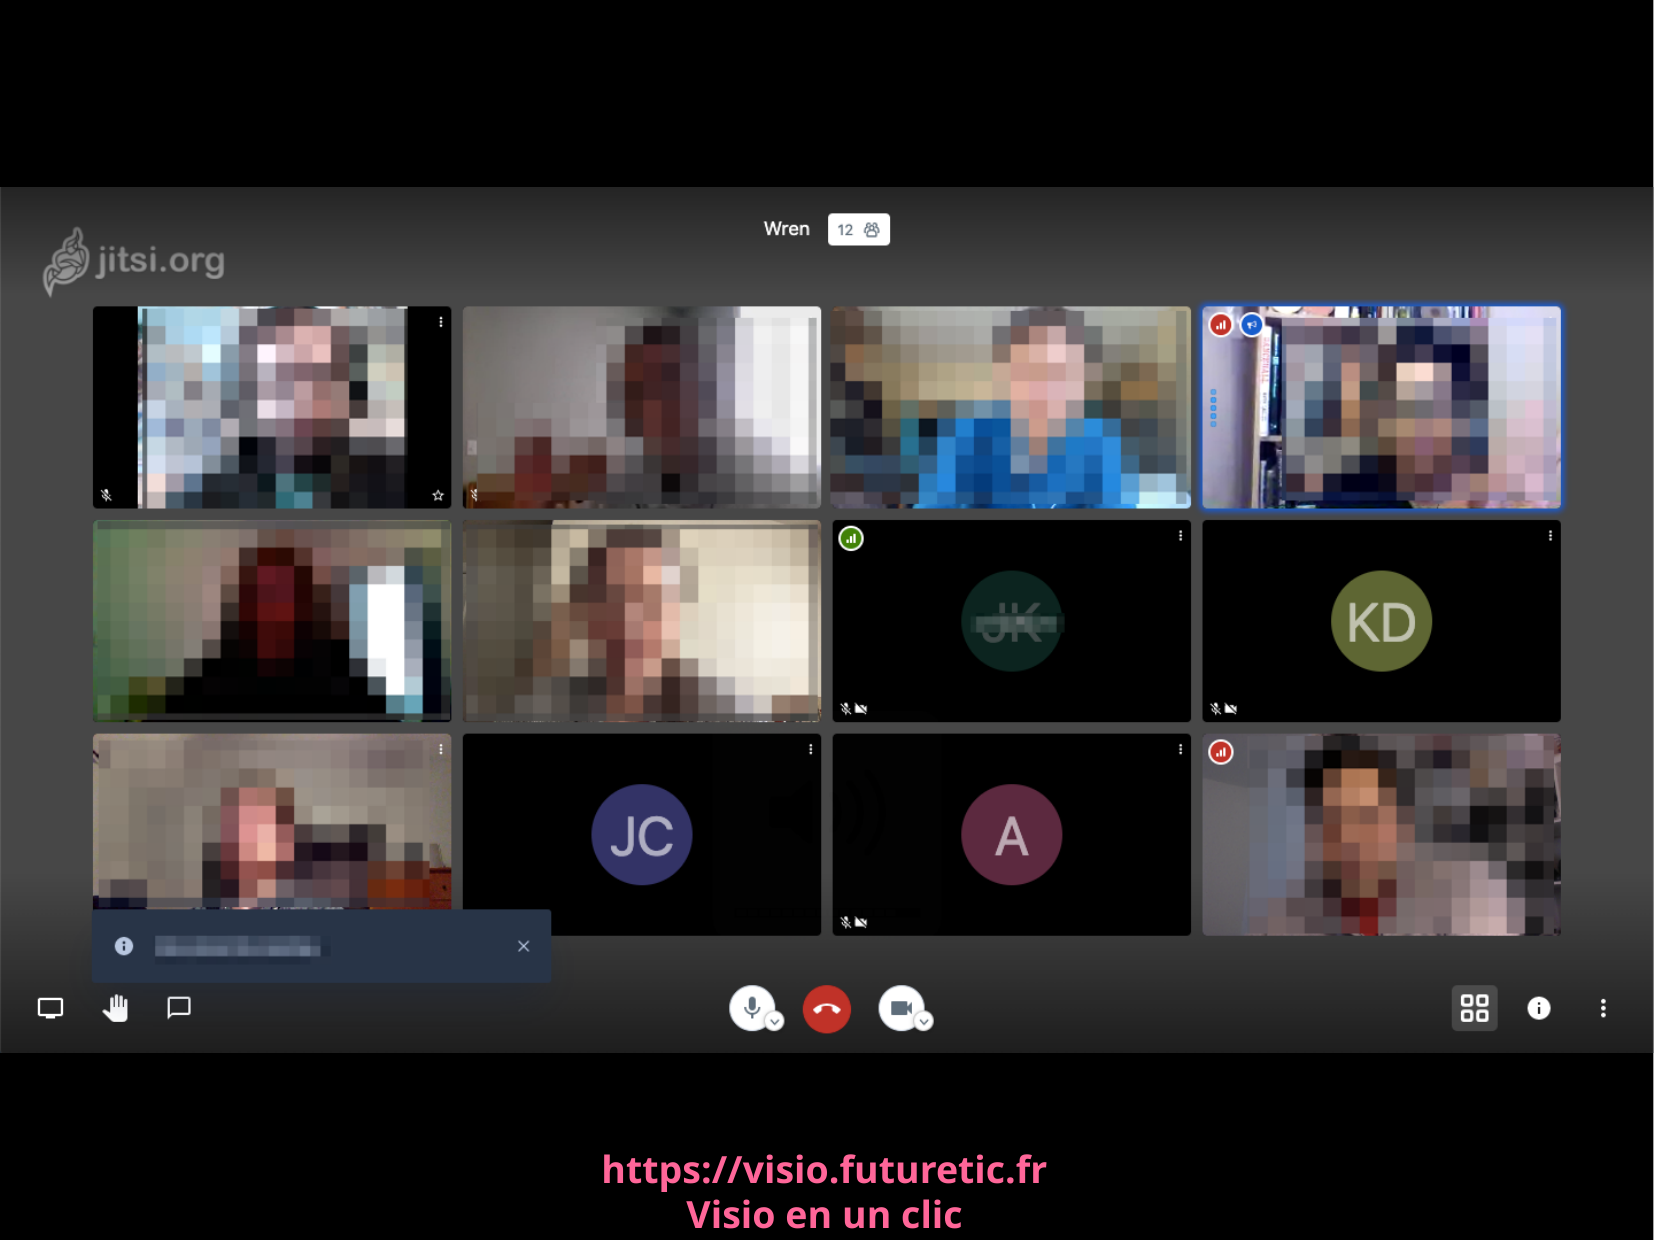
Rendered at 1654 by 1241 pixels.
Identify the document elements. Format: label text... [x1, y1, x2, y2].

picture [0, 187, 1654, 1053]
text_box https://visio.futuretic.fr Visio en un clic [222, 1138, 1428, 1241]
